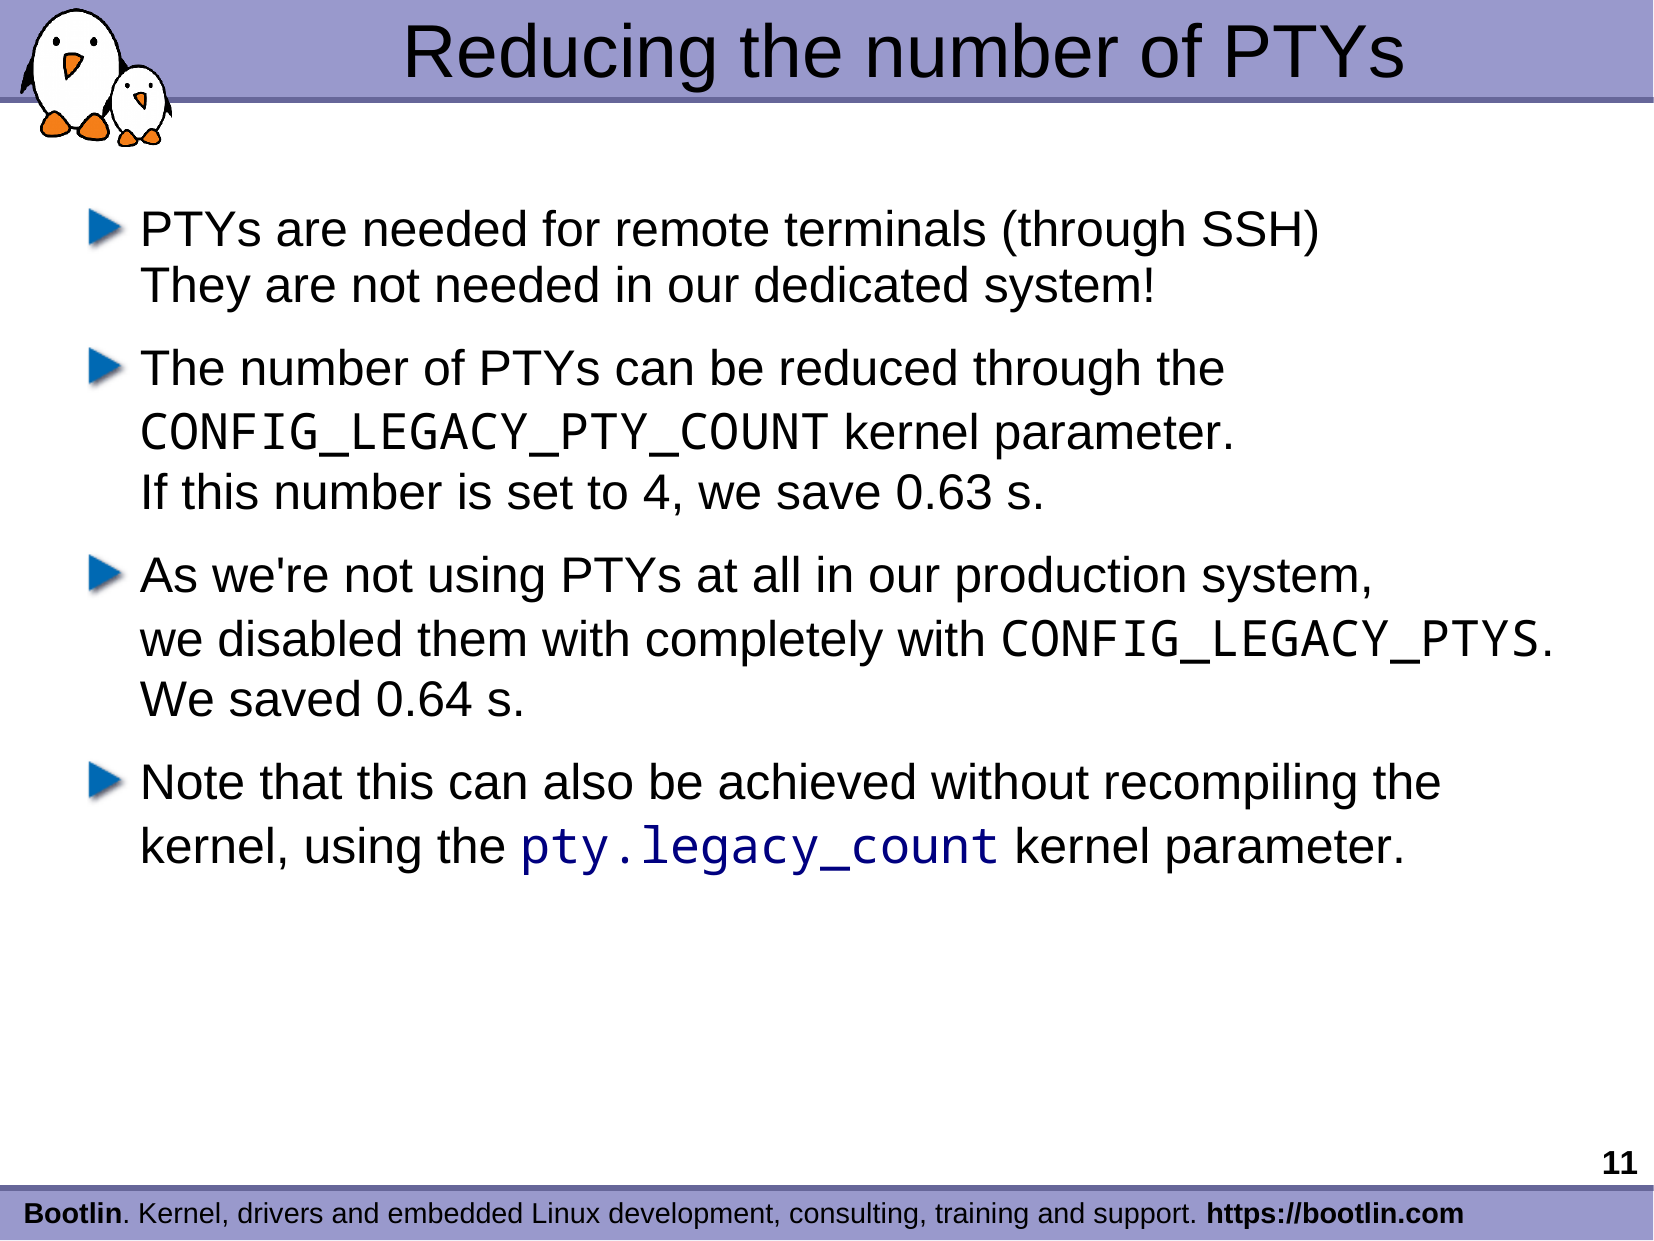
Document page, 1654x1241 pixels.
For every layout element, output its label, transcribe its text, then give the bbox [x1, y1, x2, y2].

list PTYs are needed for remote terminals (through SSH) They are not needed in our dedicated system! The number of PTYs can be reduced through the CONFIG_LEGACY_PTY_COUNT kernel parameter. If this number is set to 4, we save 0.63 s. As we're not using PTYs at all in our production system, we disabled them with completely with CONFIG_LEGACY_PTYS. We saved 0.64 s. Note that this can also be achieved without recompiling the kernel, using the pty.legacy_count kernel parameter. [68, 201, 1592, 1118]
title Reducing the number of PTYs [178, 4, 1631, 98]
picture [20, 8, 172, 147]
